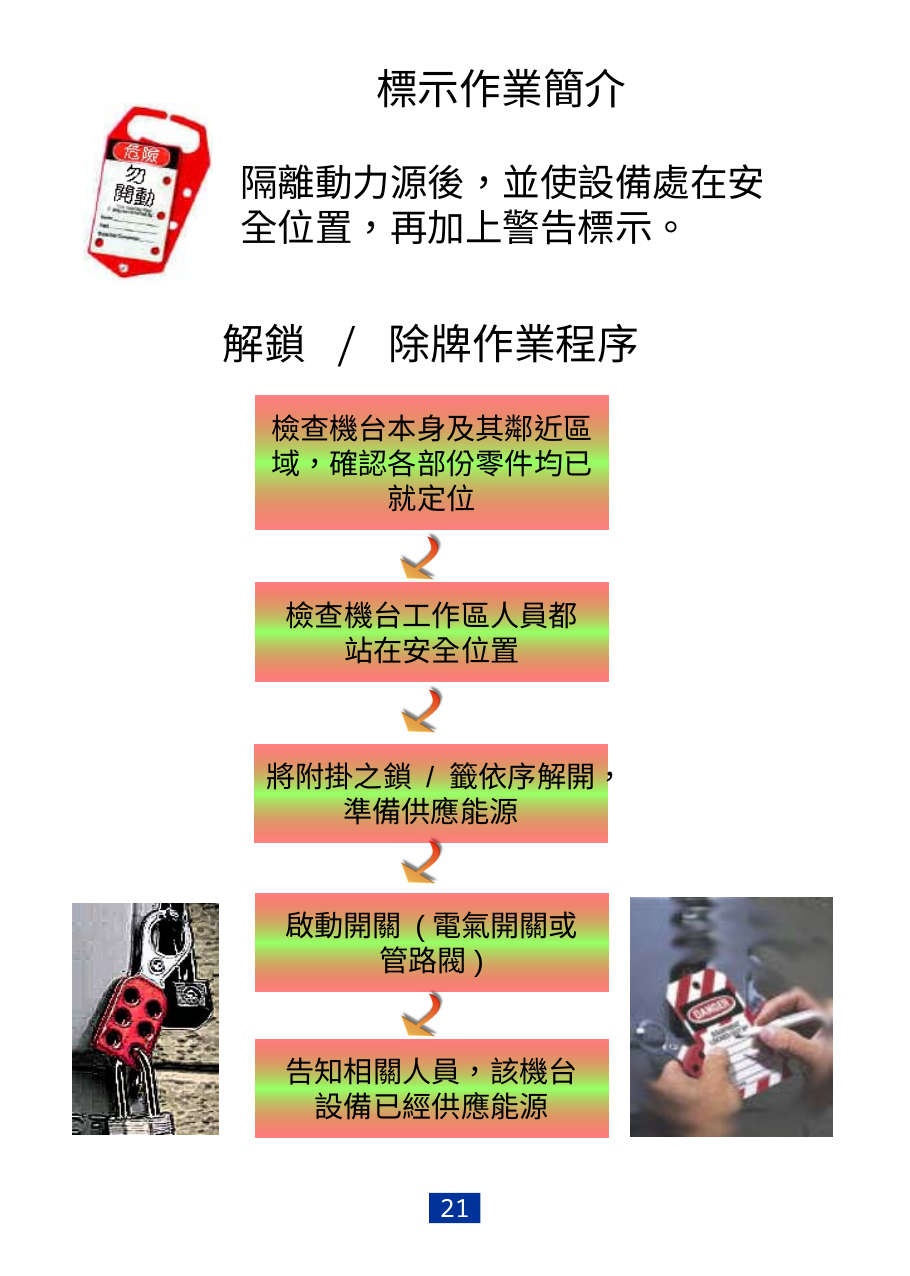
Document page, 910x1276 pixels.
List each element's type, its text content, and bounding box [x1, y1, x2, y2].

text_box 檢查機台本身及其鄰近區域，確認各部份零件均已就定位 [255, 395, 609, 530]
picture [392, 992, 459, 1039]
picture [392, 843, 459, 893]
text_box 標示作業簡介 隔離動力源後，並使設備處在安全位置，再加上警告標示。 [224, 54, 814, 258]
text_box 將附掛之鎖 / 籤依序解開，準備供應能源 [254, 744, 608, 843]
text_box 解鎖 / 除牌作業程序 [206, 309, 707, 376]
text_box 啟動開關 (電氣開關或管路閥) [255, 893, 608, 992]
picture [391, 530, 457, 582]
picture [630, 897, 833, 1137]
picture [72, 903, 219, 1135]
text_box 告知相關人員，該機台設備已經供應能源 [255, 1039, 608, 1138]
picture [392, 682, 459, 744]
text_box 21 [429, 1192, 481, 1224]
text_box 檢查機台工作區人員都站在安全位置 [255, 582, 609, 682]
picture [83, 103, 213, 286]
